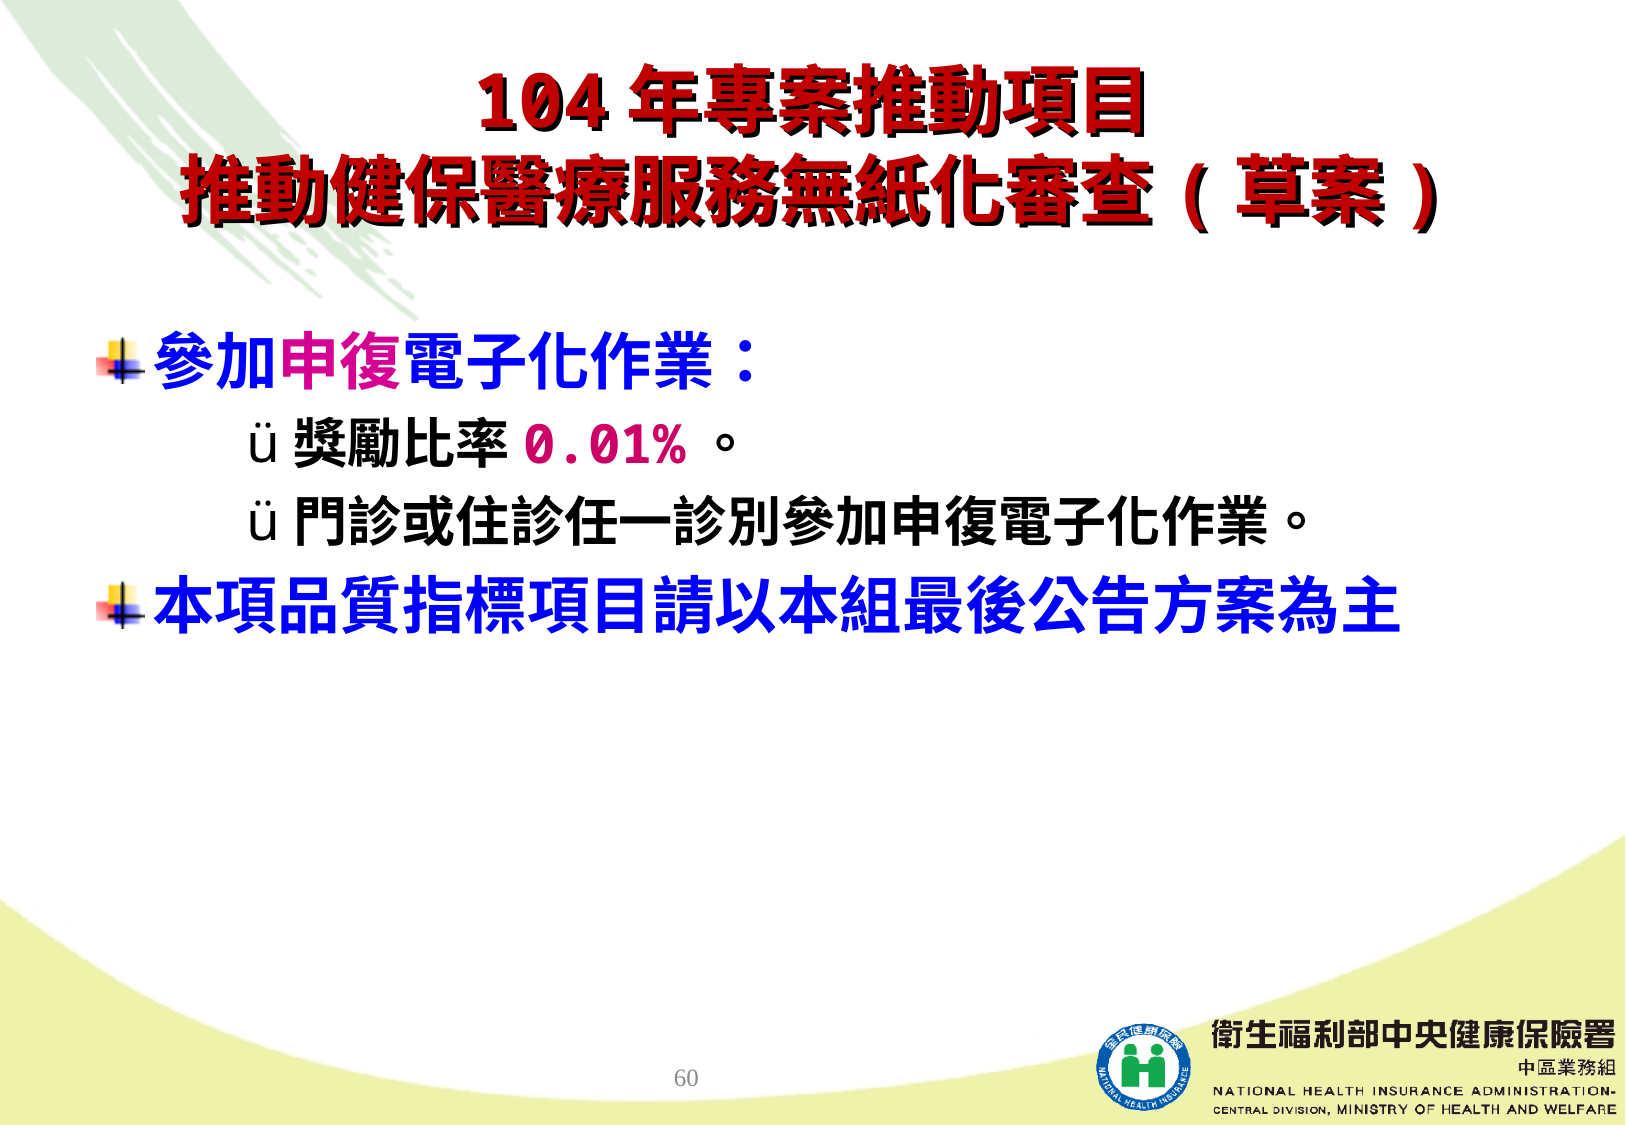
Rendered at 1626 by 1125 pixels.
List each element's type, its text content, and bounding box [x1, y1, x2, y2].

title 104年專案推動項目 推動健保醫療服務無紙化審查(草案) [81, 45, 1544, 233]
list 參加申復電子化作業： 獎勵比率0.01%。 門診或住診任一診別參加申復電子化作業。 本項品質指標項目請以本組最後公告方案為主 [81, 314, 1544, 1006]
text_box [658, 1046, 1039, 1107]
